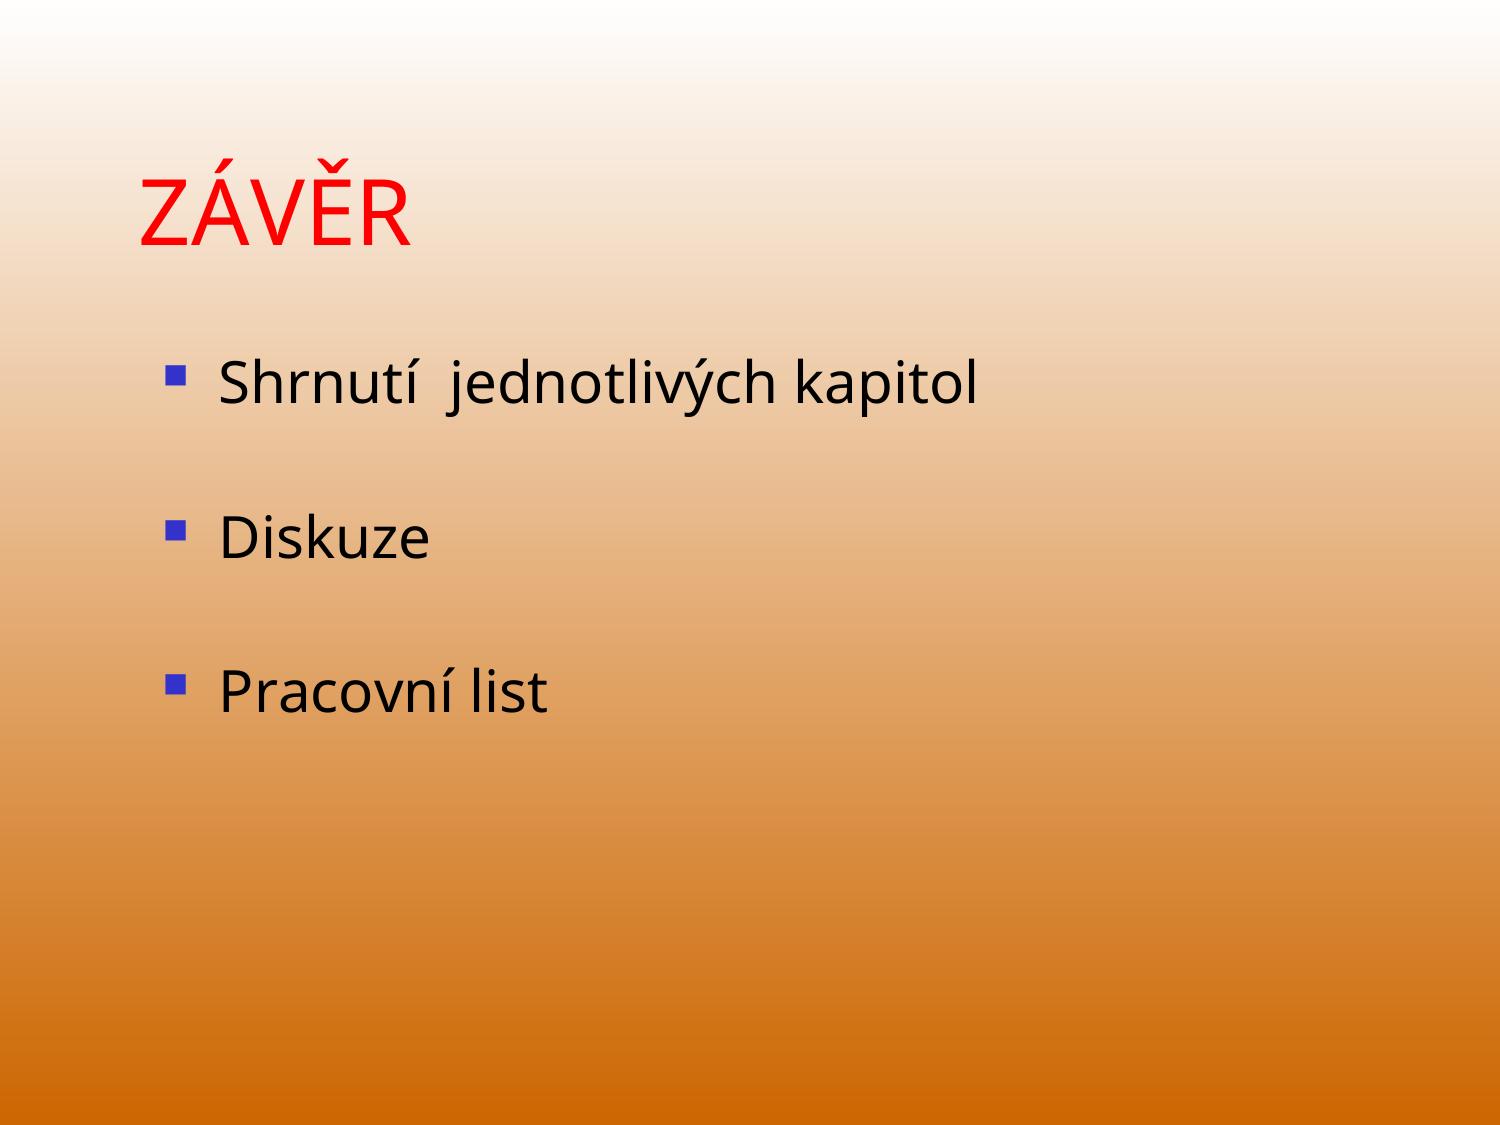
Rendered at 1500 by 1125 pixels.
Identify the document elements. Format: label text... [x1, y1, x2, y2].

title ZÁVĚR [123, 30, 1403, 271]
list Shrnutí jednotlivých kapitol Diskuze Pracovní list [147, 338, 1423, 1014]
